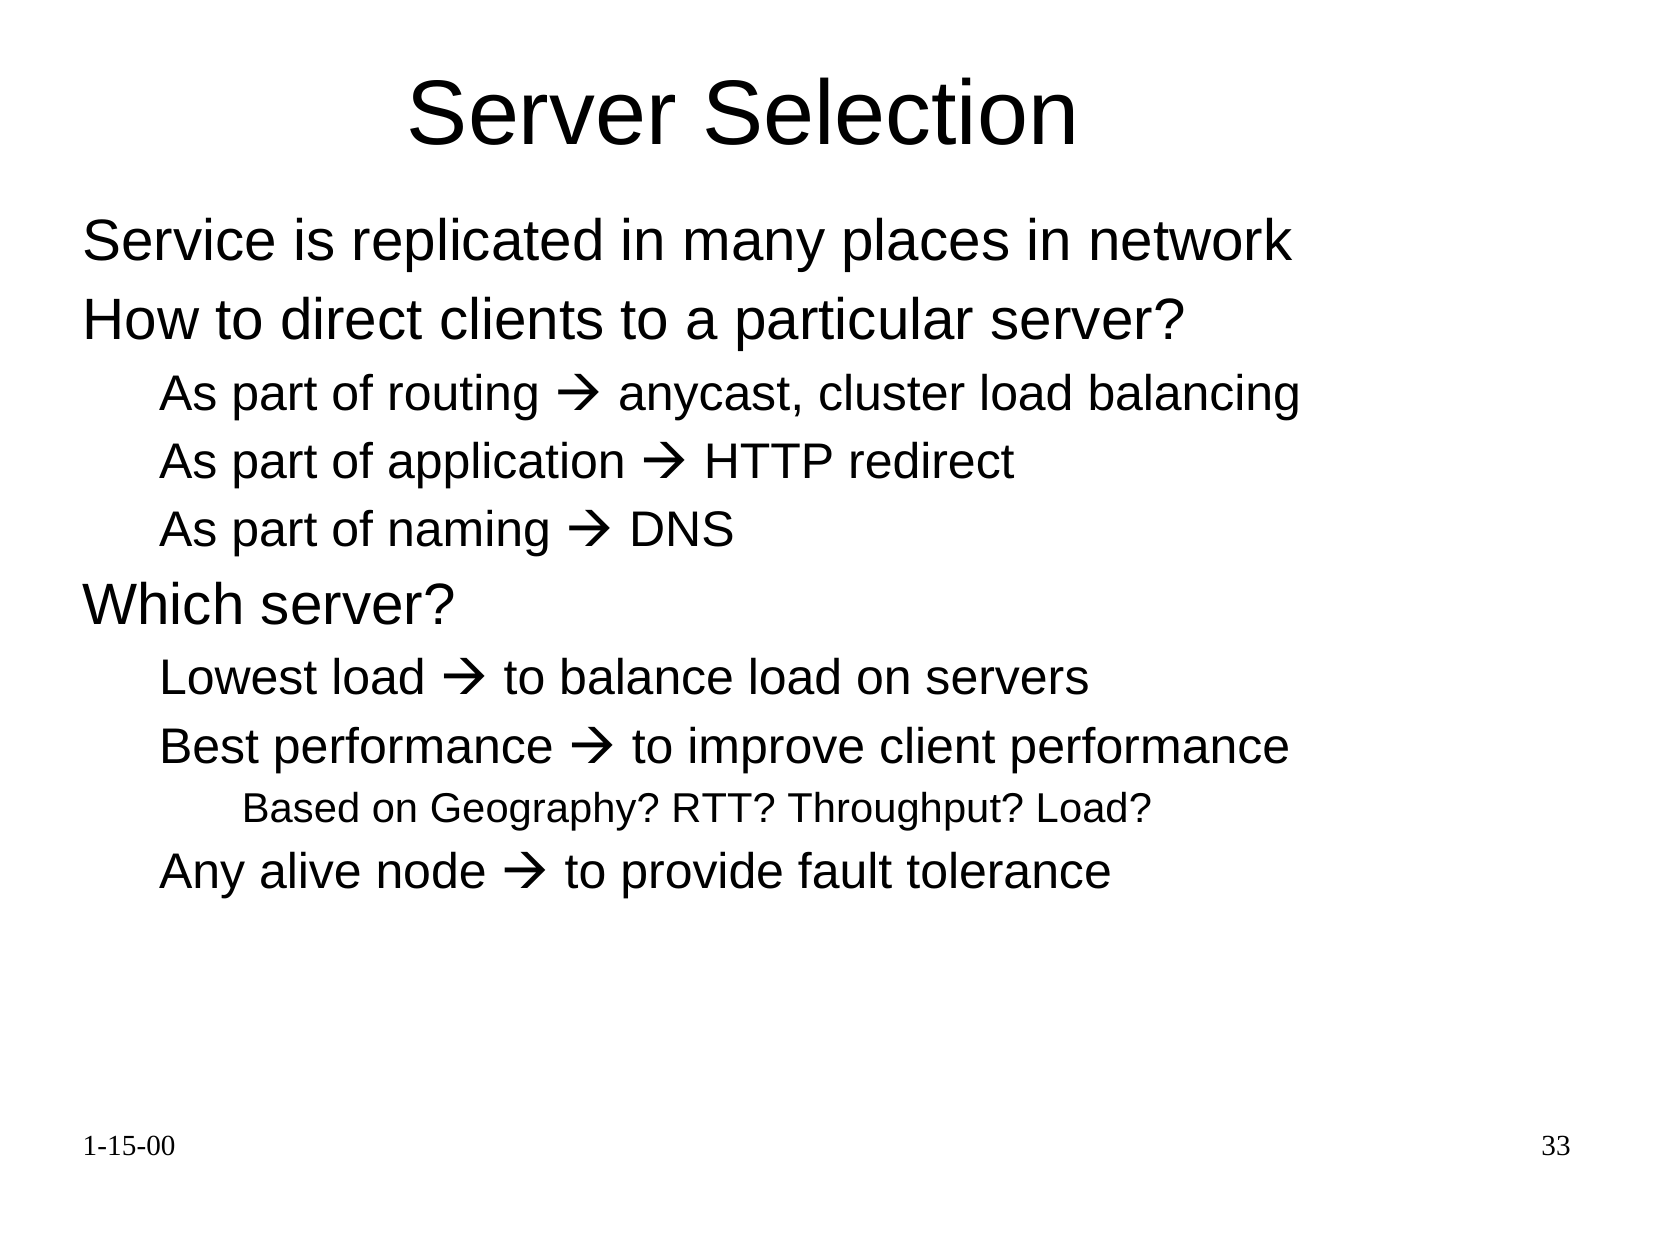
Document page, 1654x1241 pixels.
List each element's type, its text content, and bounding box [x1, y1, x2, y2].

title Server Selection [49, 49, 1438, 176]
list Service is replicated in many places in network How to direct clients to a particular server? As part of routing  anycast, cluster load balancing As part of application  HTTP redirect As part of naming  DNS Which server? Lowest load  to balance load on servers Best performance  to improve client performance Based on Geography? RTT? Throughput? Load? Any alive node  to provide fault tolerance [49, 200, 1438, 1095]
